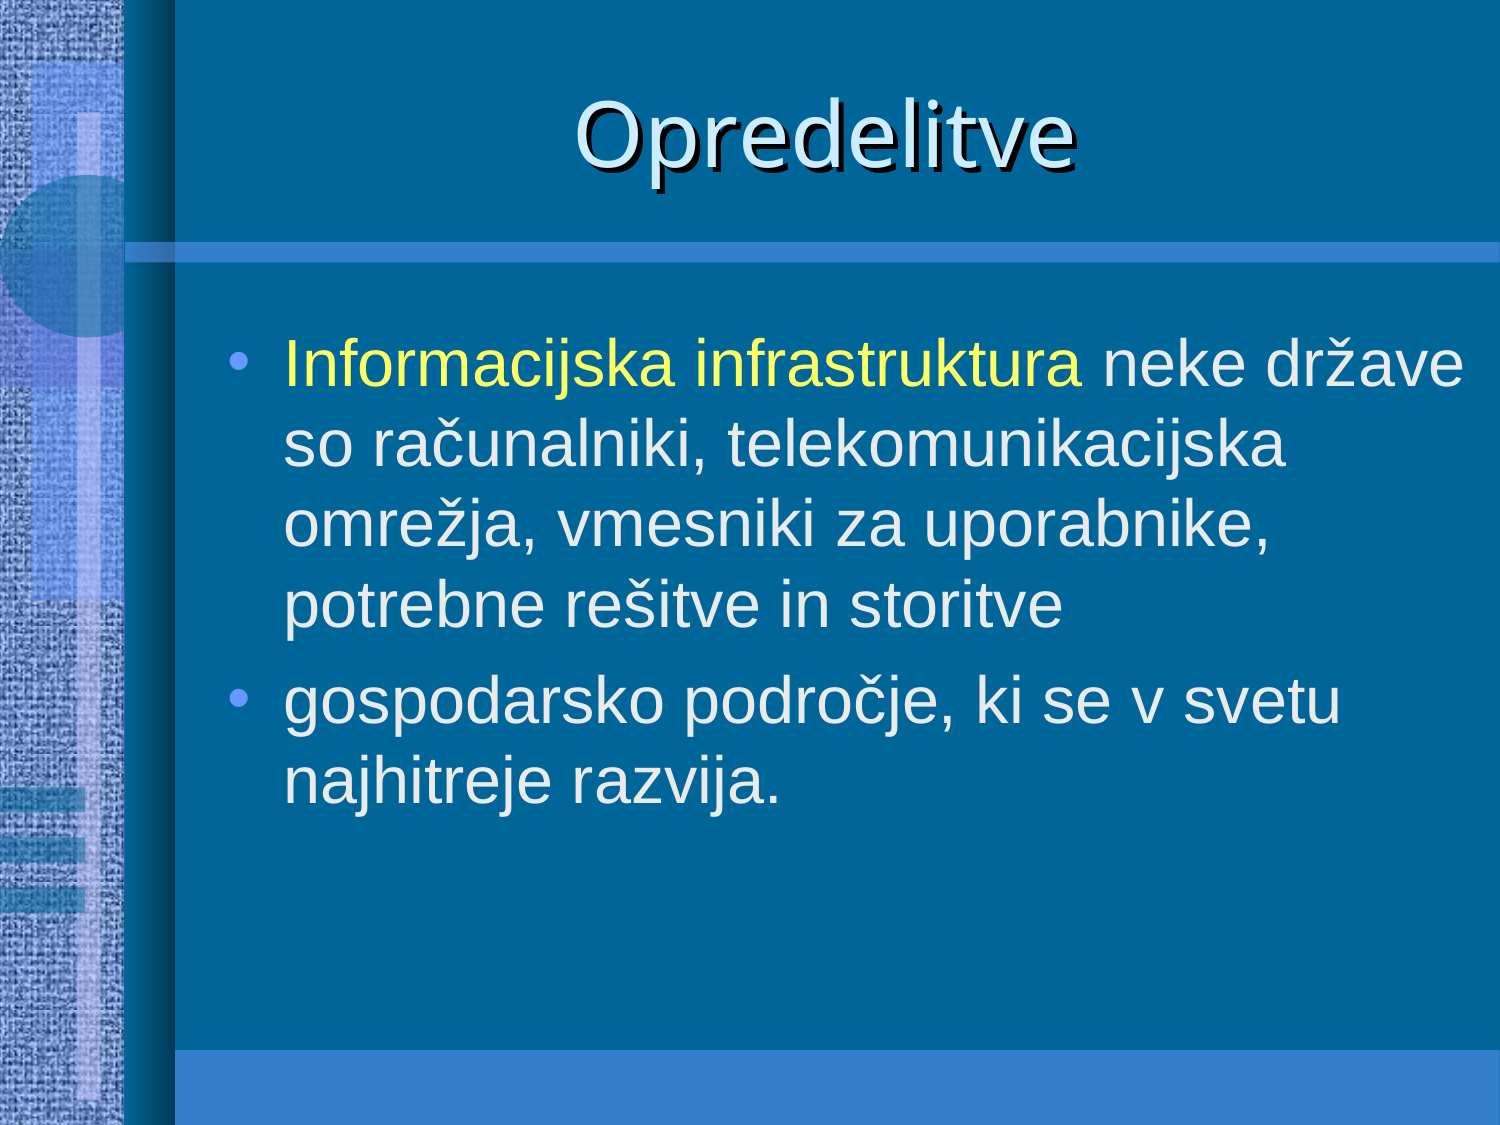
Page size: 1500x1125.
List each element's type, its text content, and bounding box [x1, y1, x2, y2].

title Opredelitve [187, 37, 1463, 225]
picture [0, 0, 123, 249]
list Informacijska infrastruktura neke države so računalniki, telekomunikacijska omrežja, vmesniki za uporabnike, potrebne rešitve in storitve gospodarsko področje, ki se v svetu najhitreje razvija. [212, 312, 1488, 988]
picture [0, 388, 124, 1125]
